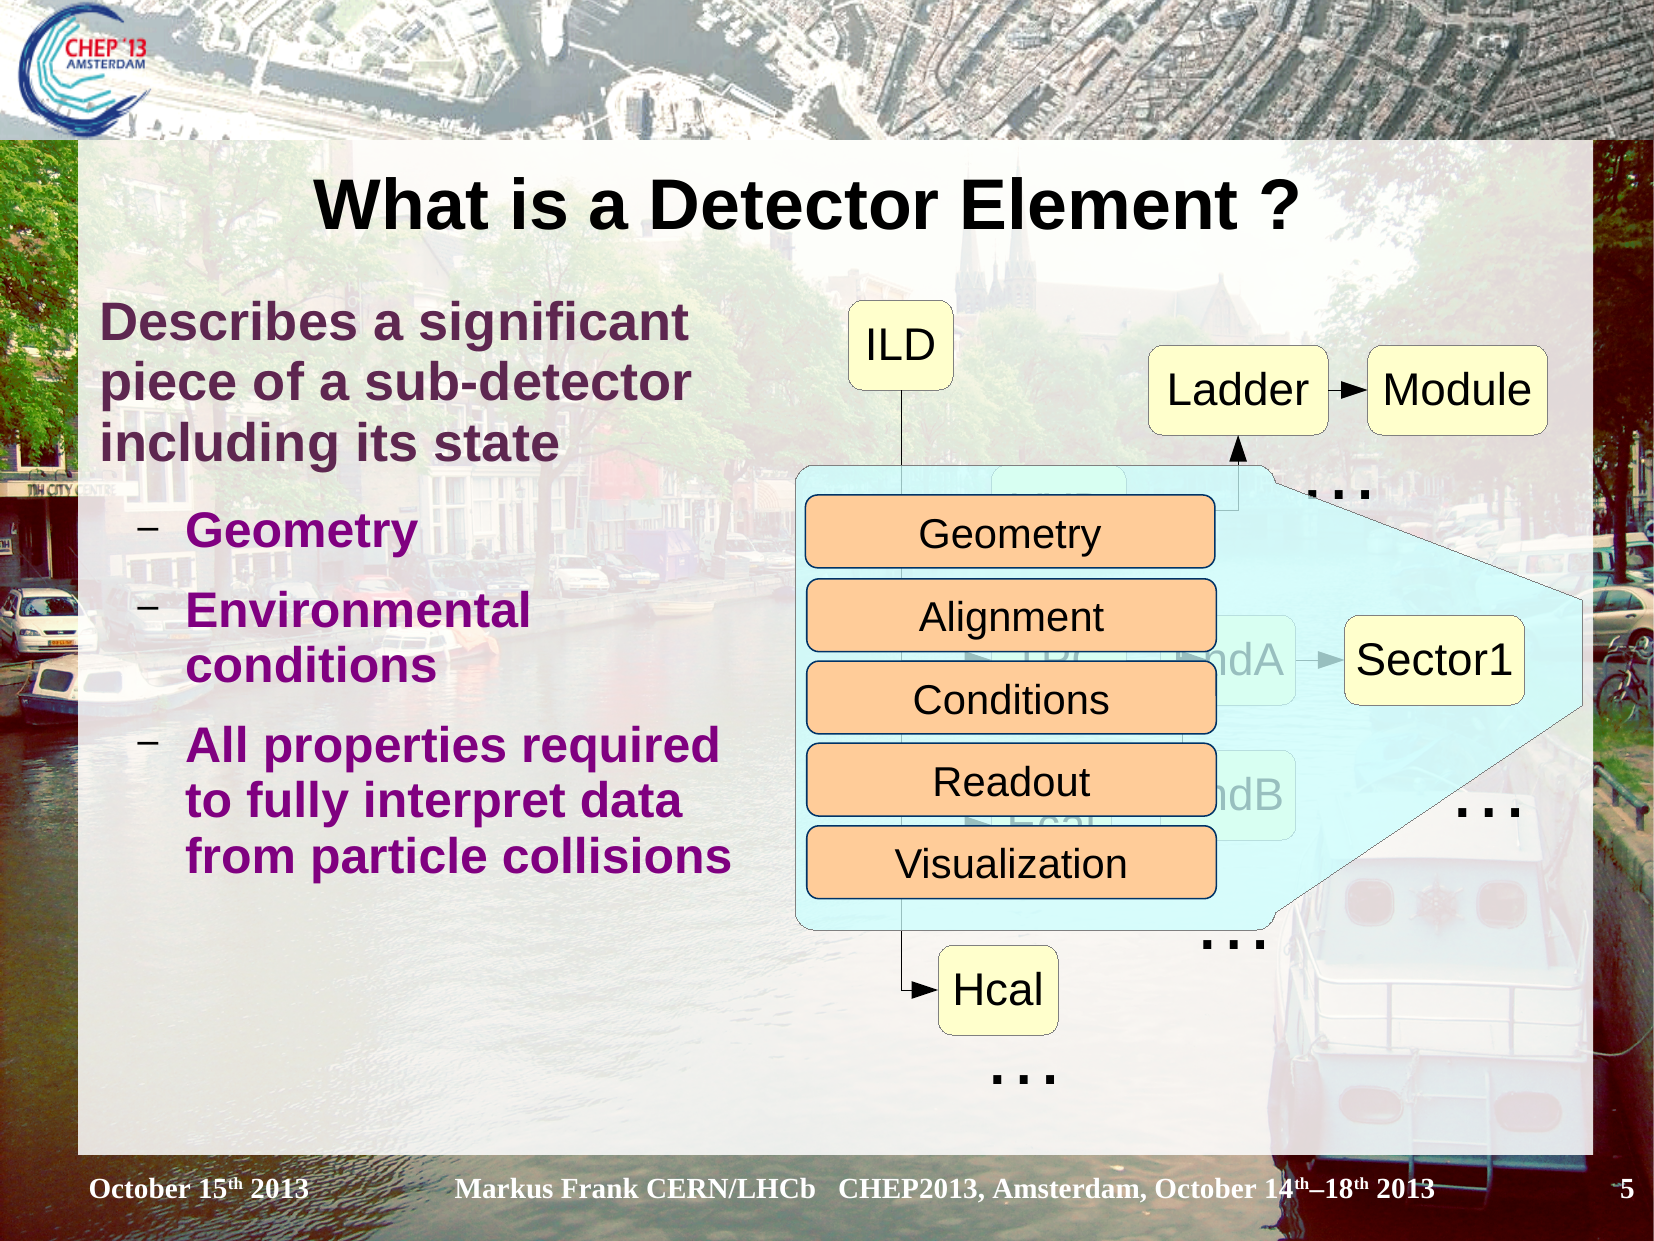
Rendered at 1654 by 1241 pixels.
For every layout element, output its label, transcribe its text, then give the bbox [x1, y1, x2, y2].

text_box … [1433, 735, 1547, 843]
text_box Visualization [806, 825, 1217, 899]
title What is a Detector Element ? [82, 139, 1536, 271]
text_box Module [1367, 345, 1548, 436]
list Describes a significant piece of a sub-detector including its state Geometry Environmental conditions All properties required to fully interpret data from particle collisions [28, 291, 771, 1011]
text_box Hcal [938, 945, 1059, 1036]
text_box Conditions [806, 661, 1217, 734]
text_box [795, 465, 1583, 931]
text_box … [1283, 417, 1397, 526]
text_box Sector1 [1344, 615, 1525, 706]
picture [0, 0, 1654, 1241]
text_box Ladder [1148, 345, 1329, 436]
text_box ILD [848, 300, 954, 391]
text_box Readout [806, 743, 1217, 817]
text_box Alignment [806, 578, 1217, 652]
text_box … [1178, 903, 1292, 976]
text_box Geometry [805, 494, 1215, 568]
text_box Hcal [1014, 993, 1026, 1002]
text_box … [968, 1002, 1082, 1111]
